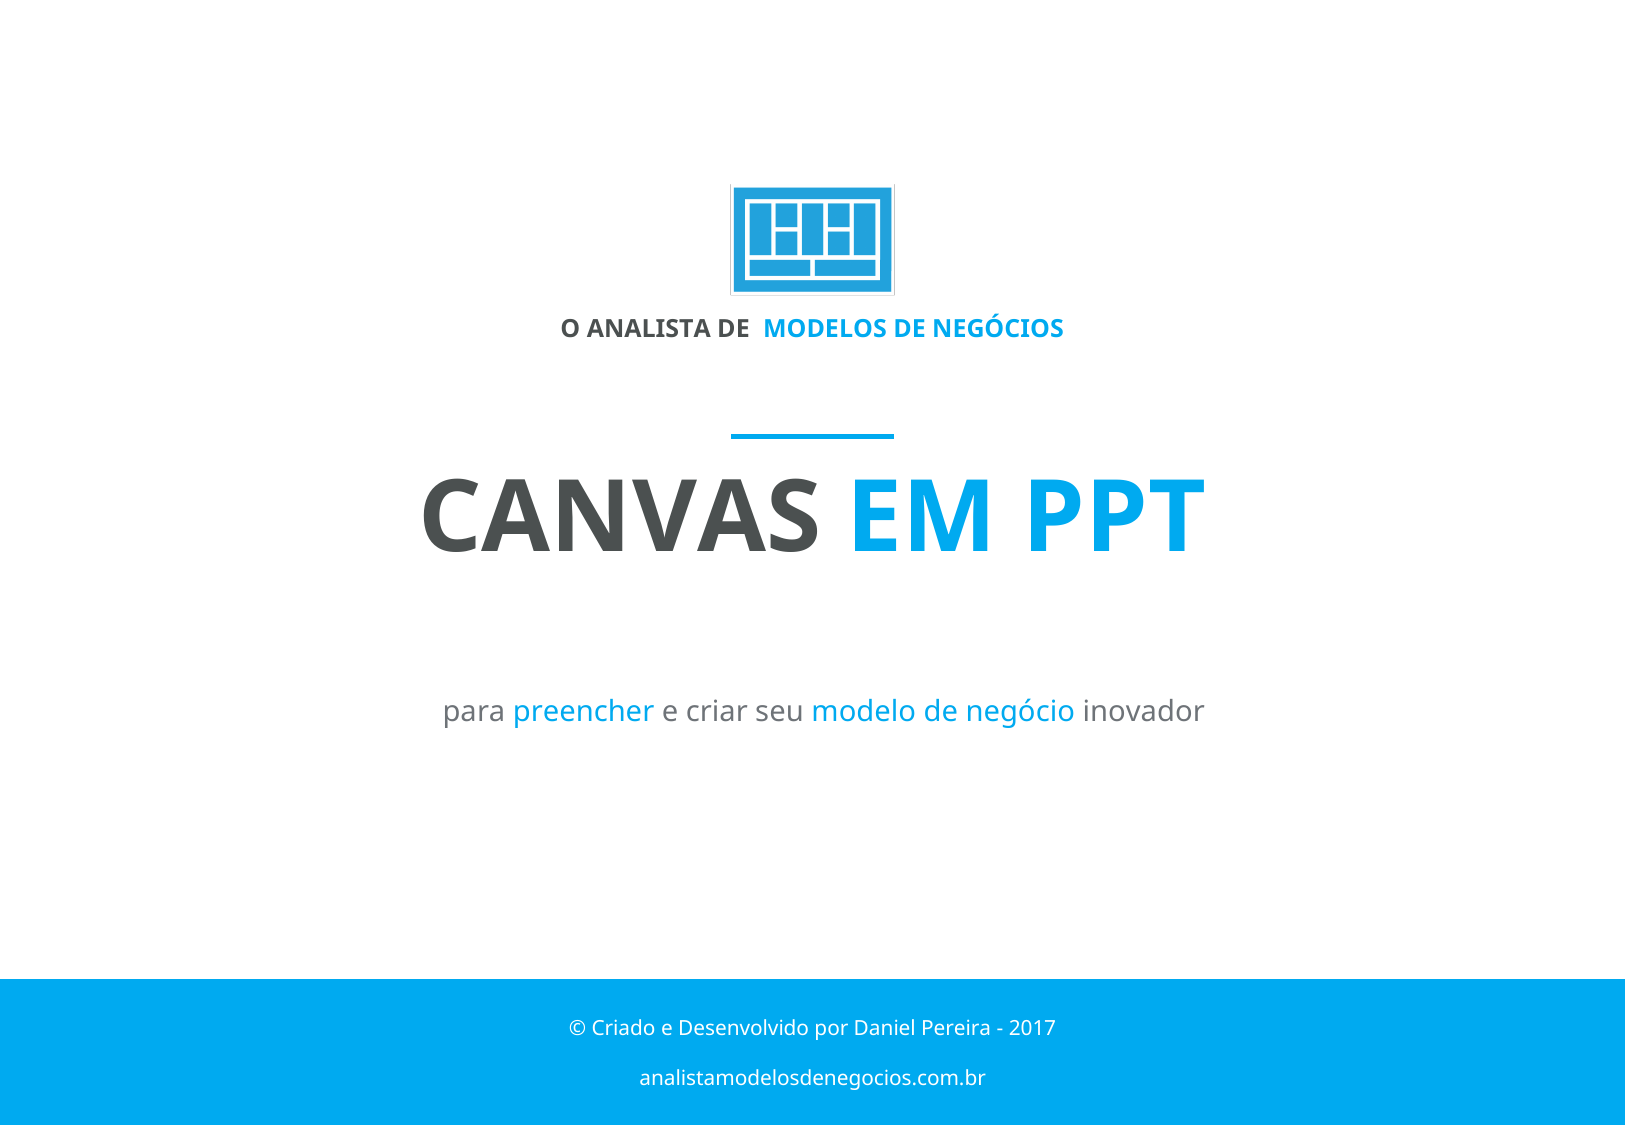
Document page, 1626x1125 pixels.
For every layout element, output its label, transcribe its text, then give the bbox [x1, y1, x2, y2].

text_box © Criado e Desenvolvido por Daniel Pereira - 2017 analistamodelosdenegocios.com.br [334, 1014, 1291, 1100]
text_box CANVAS EM PPT [334, 451, 1291, 548]
text_box O ANALISTA DE MODELOS DE NEGÓCIOS [371, 312, 1254, 352]
text_box [0, 979, 1625, 1125]
text_box para preencher e criar seu modelo de negócio inovador [204, 692, 1443, 789]
picture [729, 156, 896, 323]
